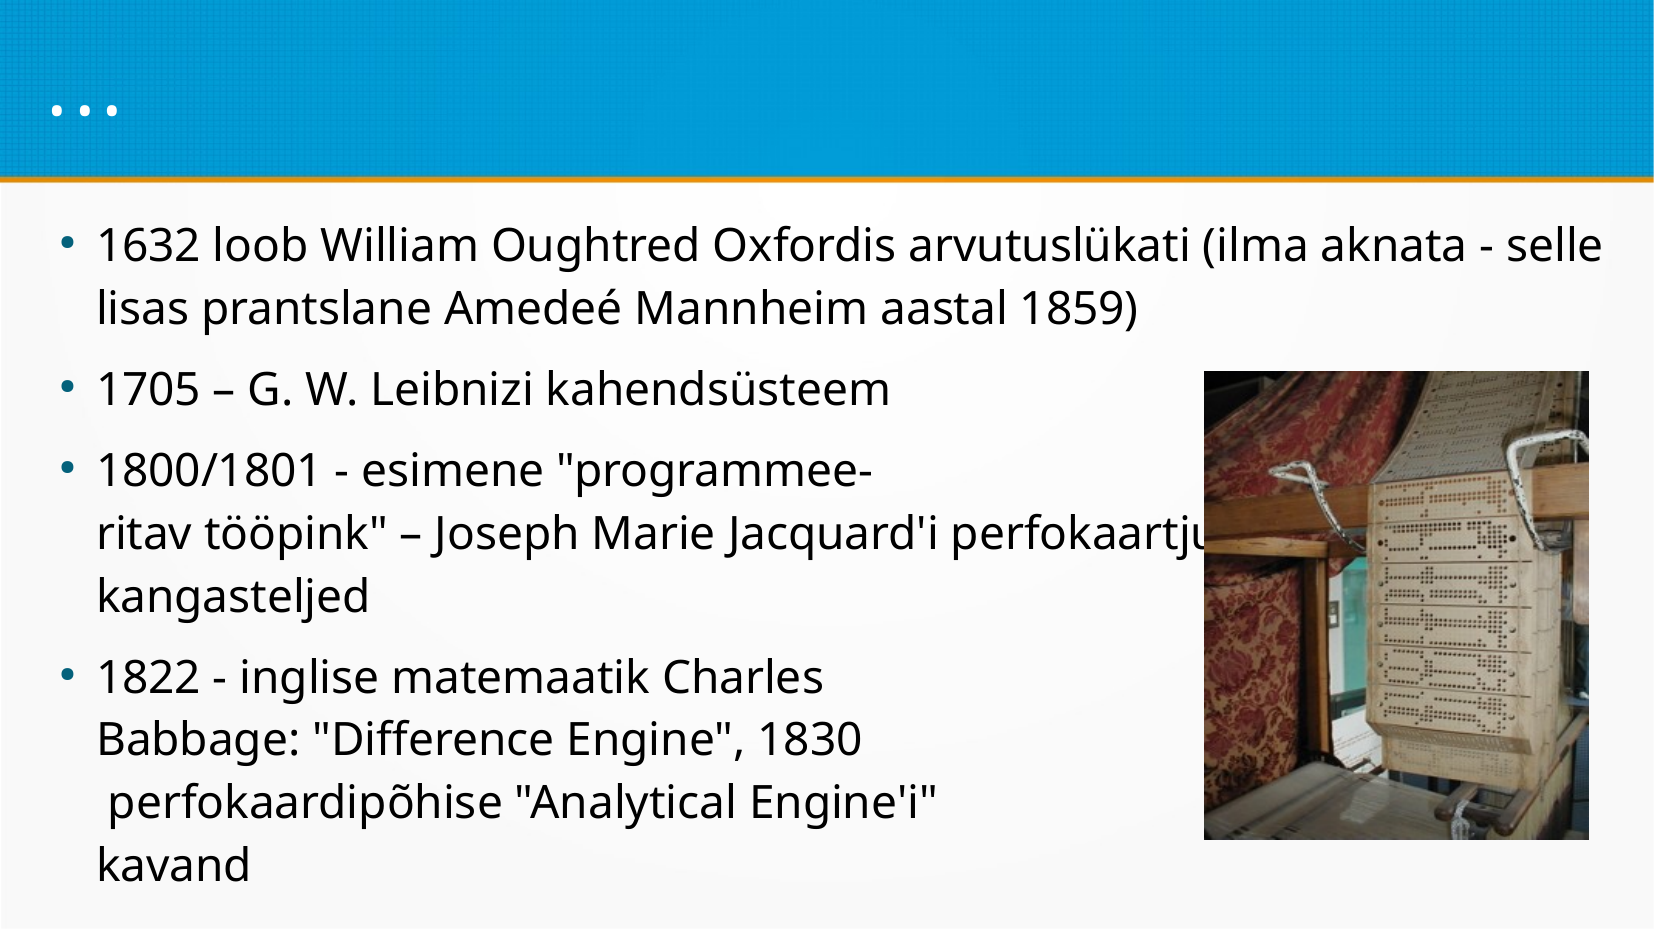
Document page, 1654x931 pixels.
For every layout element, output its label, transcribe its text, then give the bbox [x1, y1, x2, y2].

title ... [43, 0, 1619, 149]
list 1632 loob William Oughtred Oxfordis arvutuslükati (ilma aknata - selle lisas prantslane Amedeé Mannheim aastal 1859) 1705 – G. W. Leibnizi kahendsüsteem 1800/1801 - esimene "programmee- ritav tööpink" – Joseph Marie Jacquard'i perfokaartjuhtimisega kangasteljed 1822 - inglise matemaatik Charles Babbage: "Difference Engine", 1830 perfokaardipõhise "Analytical Engine'i" kavand [47, 212, 1607, 902]
picture [0, 175, 1654, 931]
